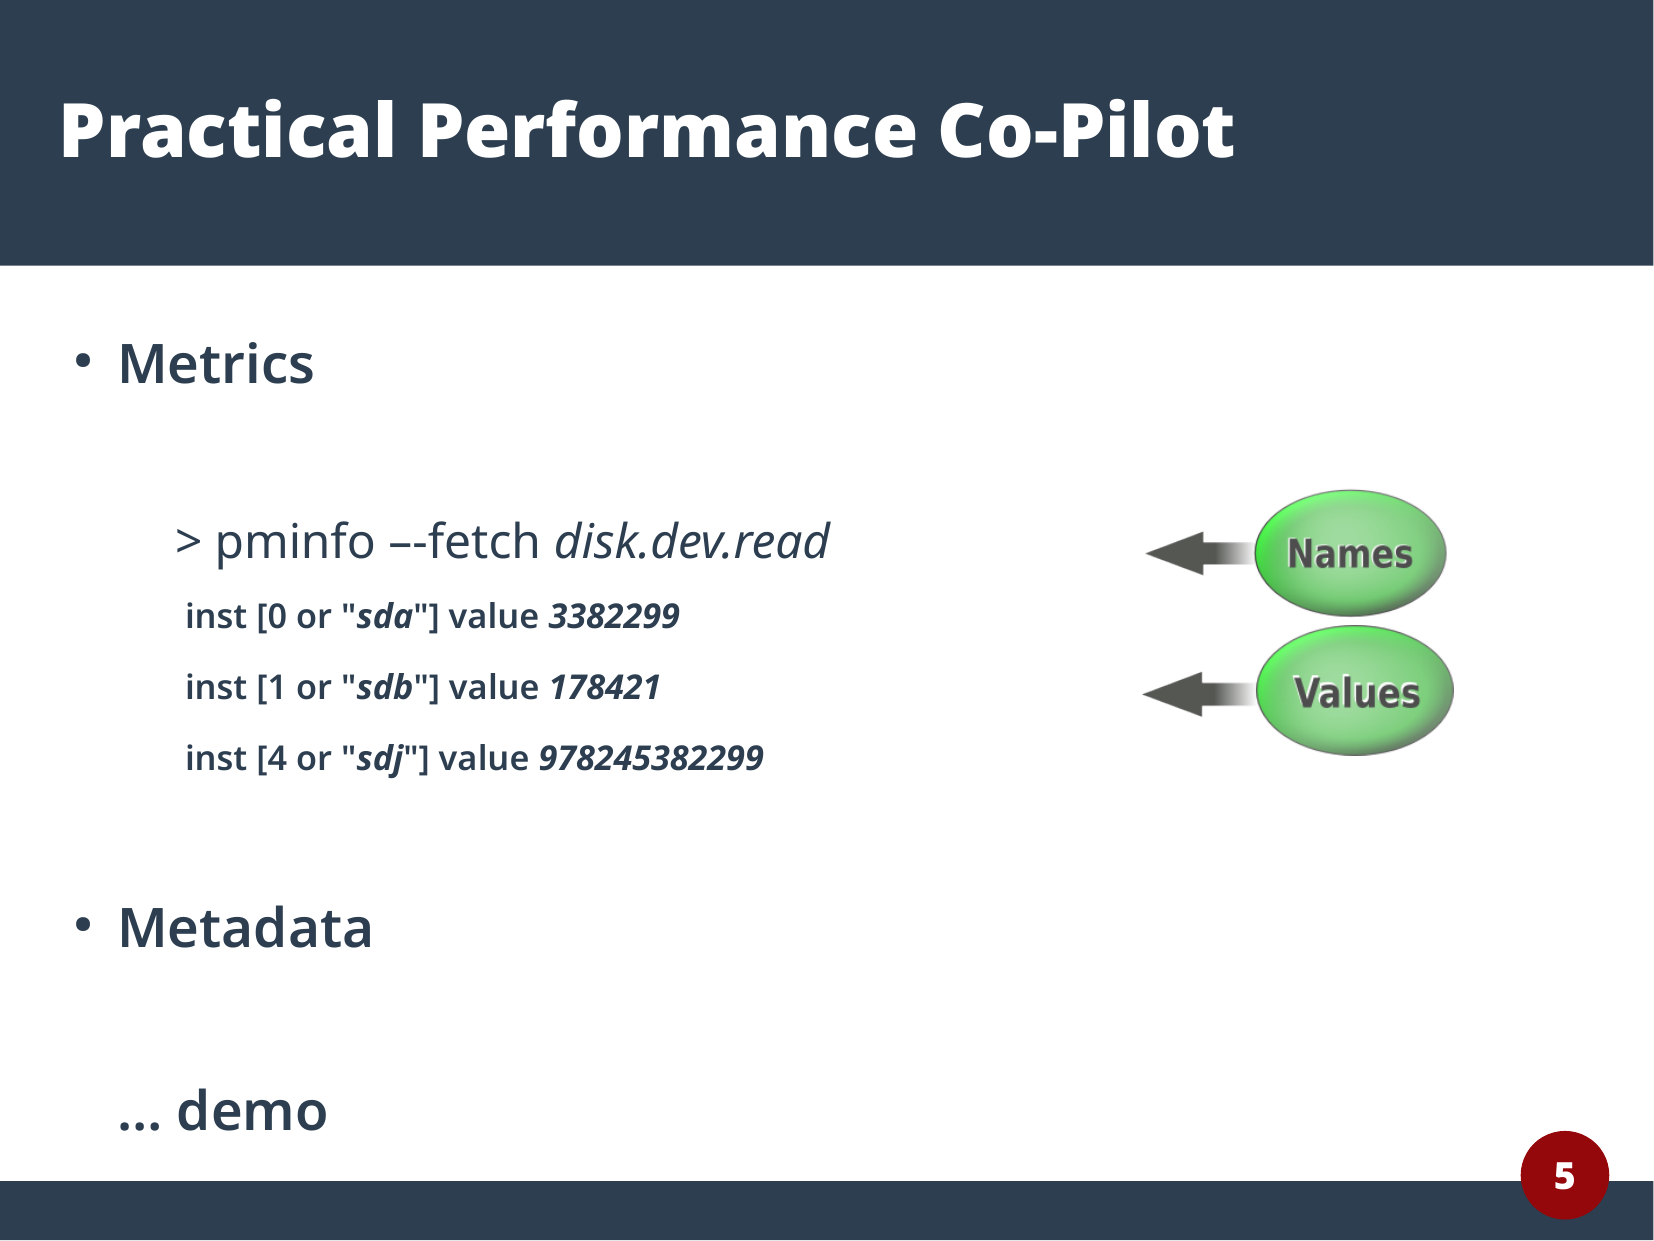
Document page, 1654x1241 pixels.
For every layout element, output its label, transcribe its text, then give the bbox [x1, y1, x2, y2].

title Practical Performance Co-Pilot [59, 49, 1595, 207]
list Metrics > pminfo –-fetch disk.dev.read inst [0 or "sda"] value 3382299 inst [1 or "sdb"] value 178421 inst [4 or "sdj"] value 978245382299 Metadata … demo [59, 324, 1595, 1152]
picture [1142, 413, 1509, 756]
